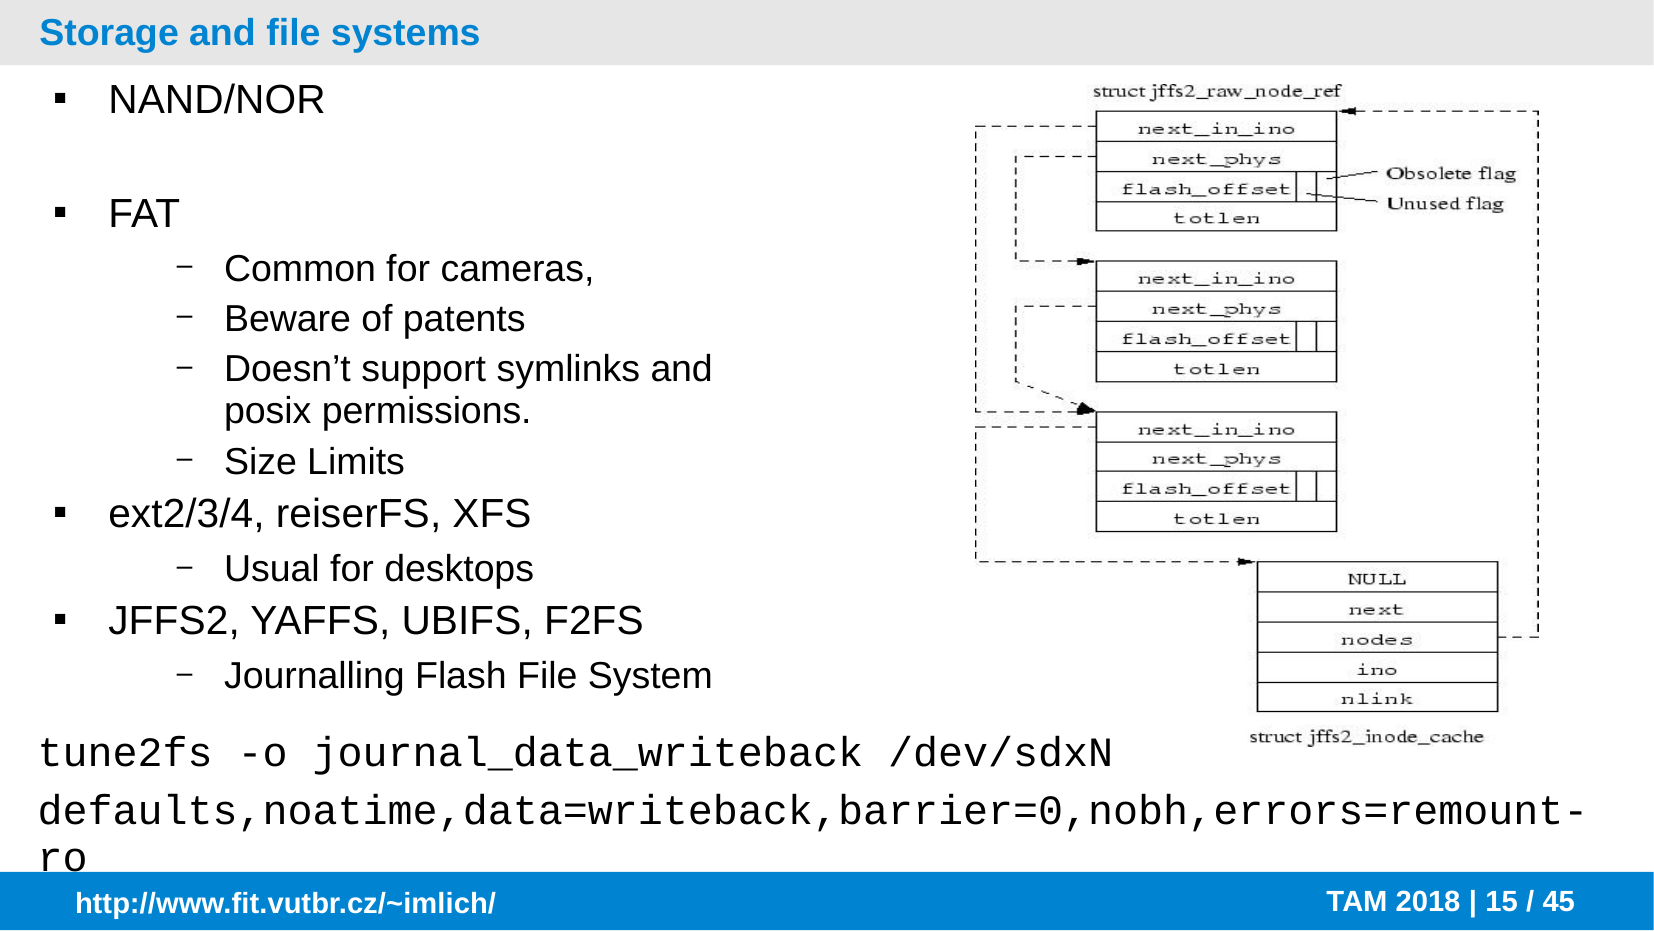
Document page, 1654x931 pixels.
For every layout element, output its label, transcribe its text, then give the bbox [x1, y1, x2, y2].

list NAND/NOR FAT Common for cameras, Beware of patents Doesn’t support symlinks and posix permissions. Size Limits ext2/3/4, reiserFS, XFS Usual for desktops JFFS2, YAFFS, UBIFS, F2FS Journalling Flash File System [37, 76, 807, 731]
list tune2fs -o journal_data_writeback /dev/sdxN defaults,noatime,data=writeback,barrier=0,nobh,errors=remount-ro [37, 731, 1613, 885]
title Storage and file systems [39, 4, 1615, 61]
picture [975, 84, 1539, 731]
